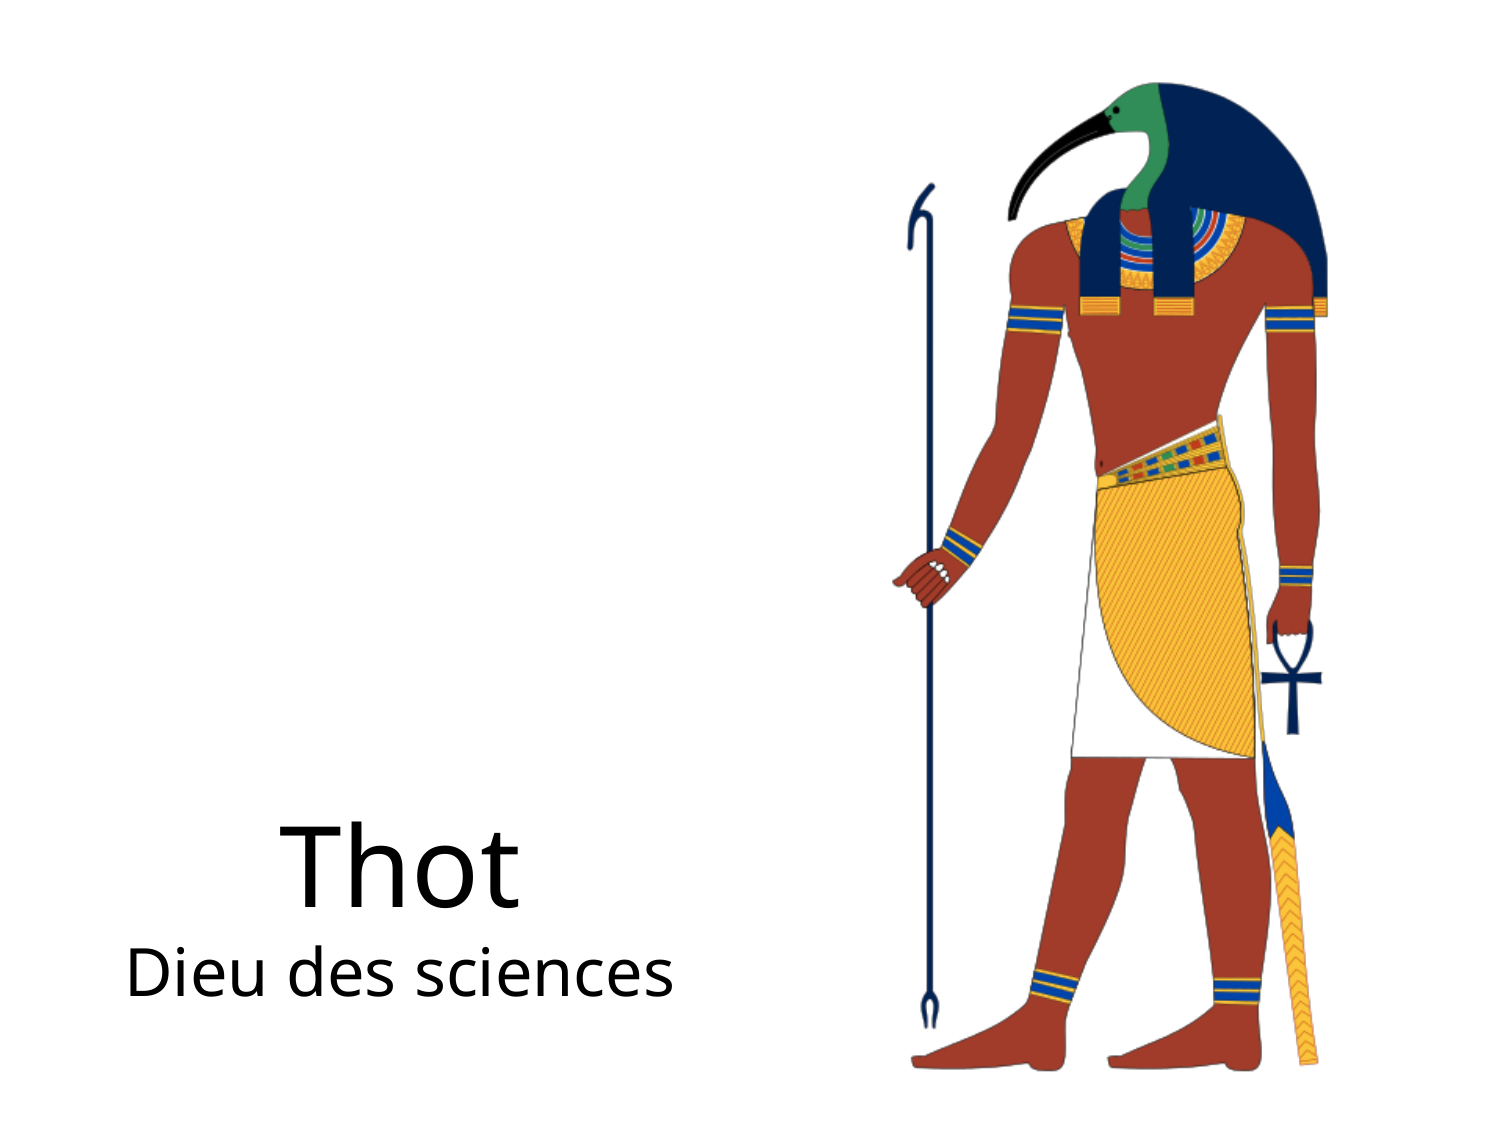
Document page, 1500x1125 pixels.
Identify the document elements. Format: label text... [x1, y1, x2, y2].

text_box Thot Dieu des sciences [109, 786, 692, 1018]
picture [844, 42, 1392, 1098]
